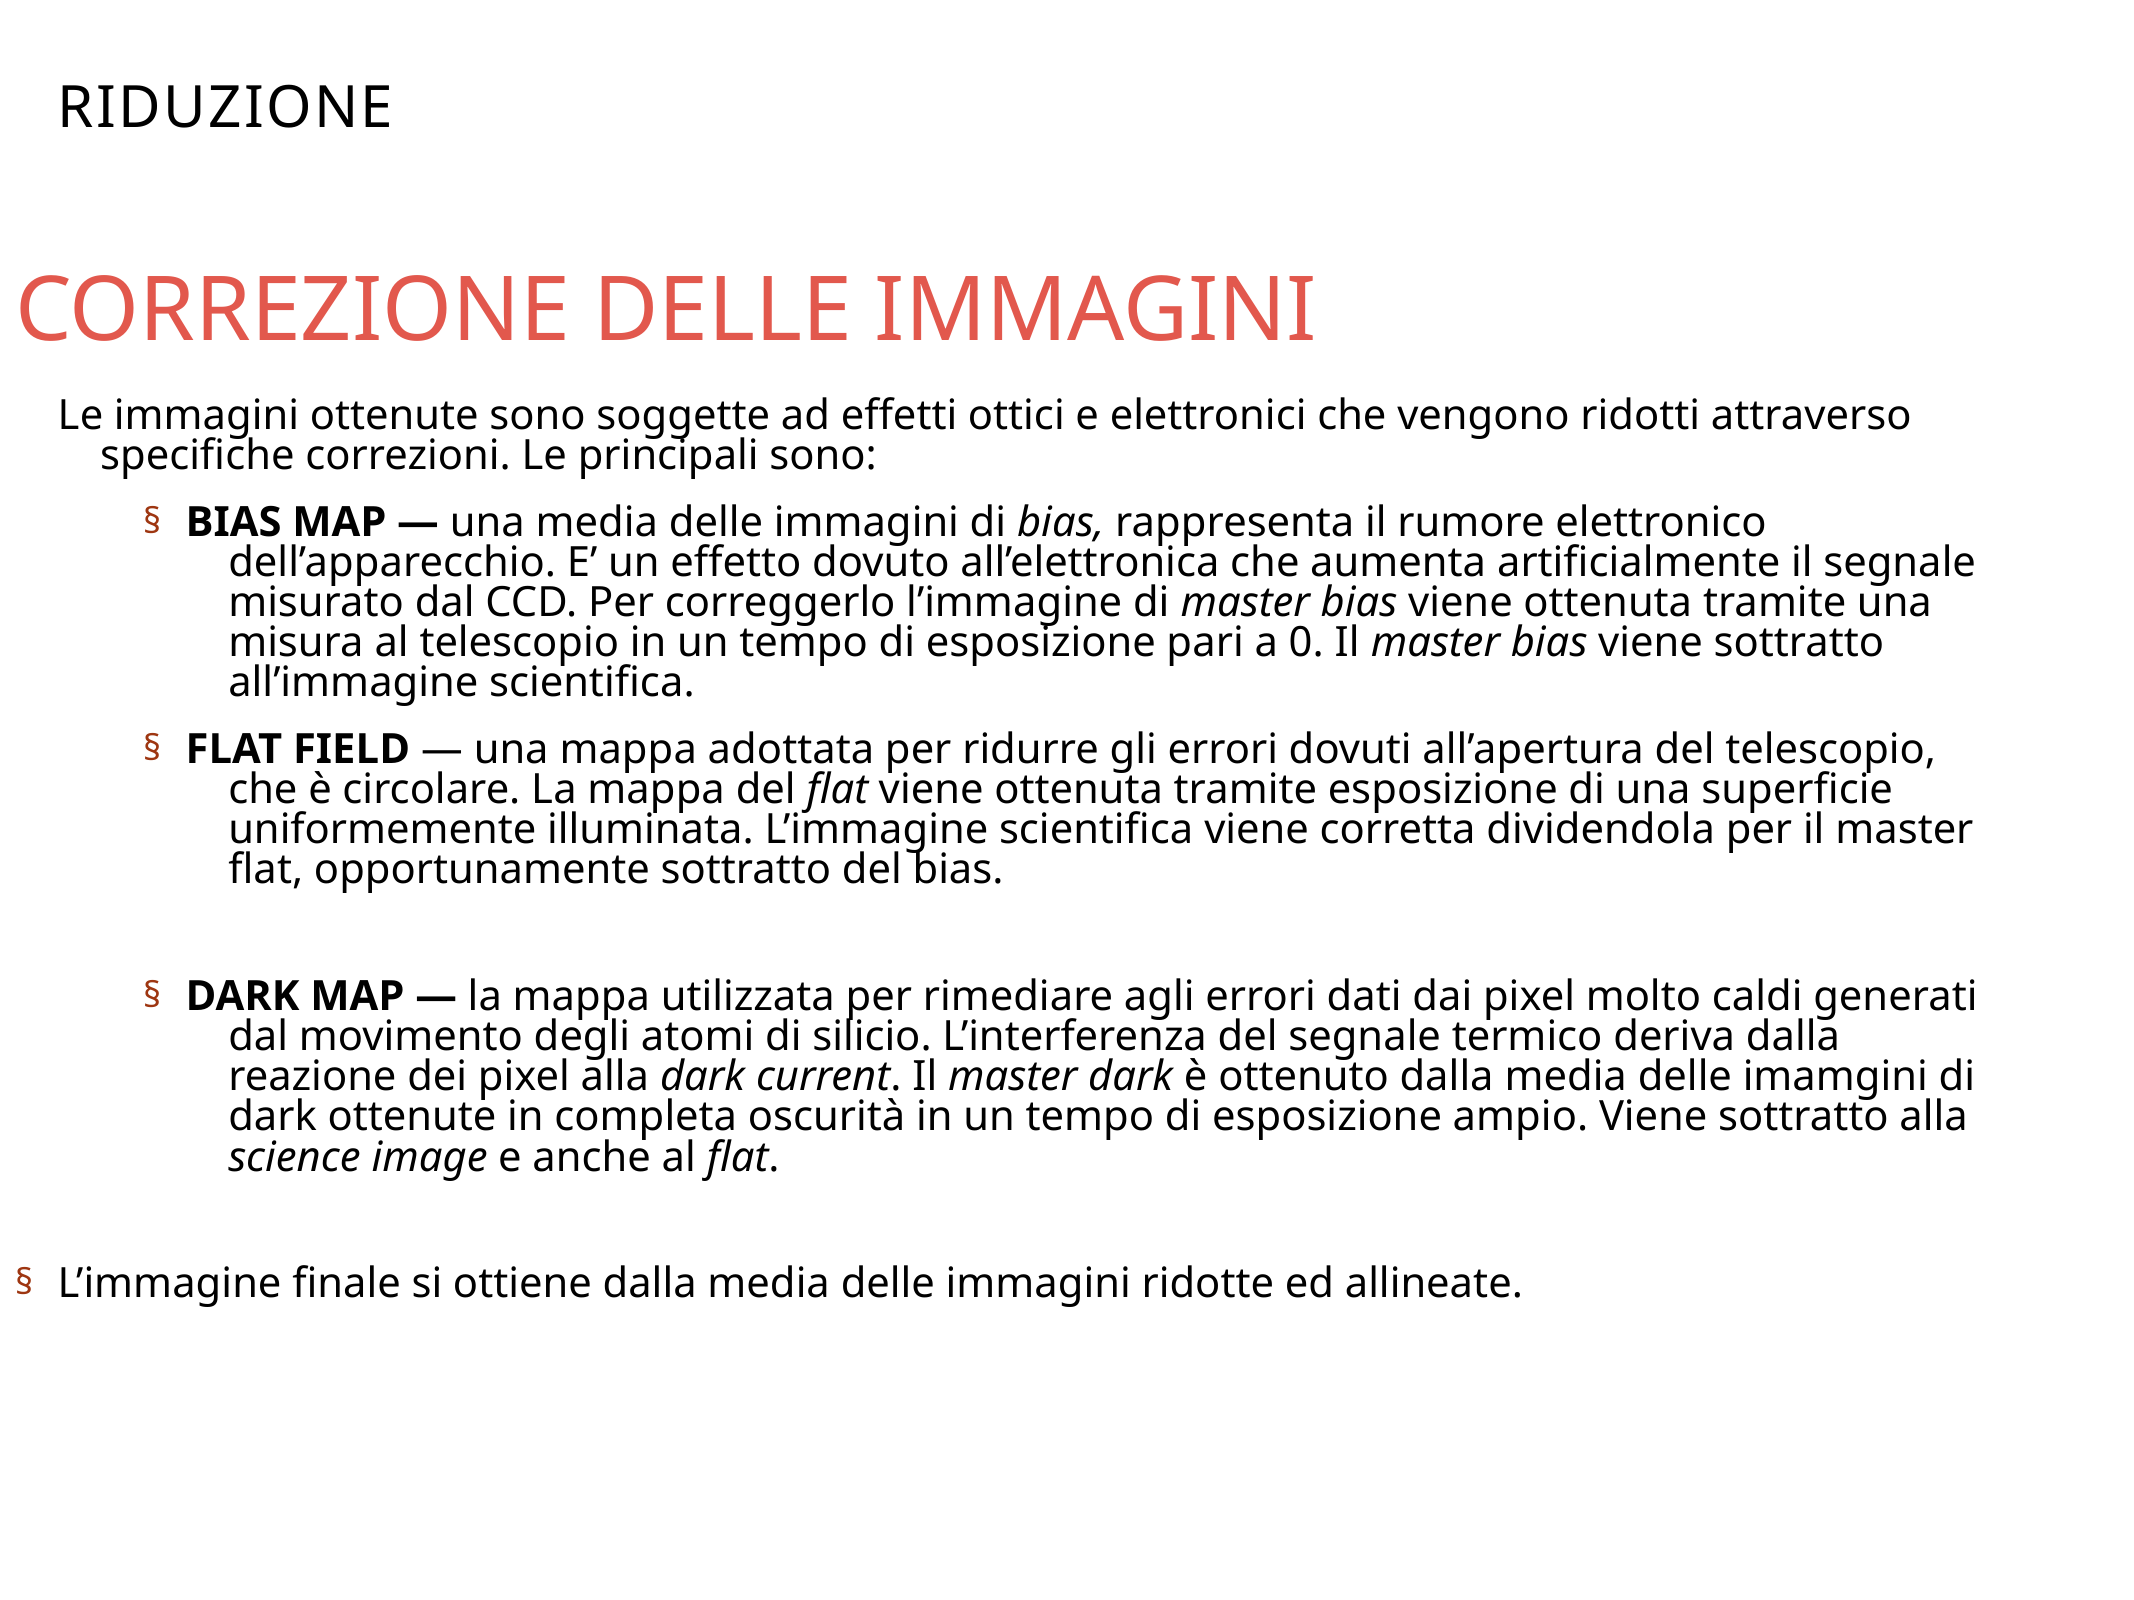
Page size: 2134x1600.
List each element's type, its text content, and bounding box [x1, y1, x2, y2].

list Riduzione [0, 75, 1834, 151]
title Correzione delle immagini [0, 252, 2001, 371]
list Le immagini ottenute sono soggette ad effetti ottici e elettronici che vengono ridotti attraverso specifiche correzioni. Le principali sono: BIAS MAP — una media delle immagini di bias, rappresenta il rumore elettronico dell’apparecchio. E’ un effetto dovuto all’elettronica che aumenta artificialmente il segnale misurato dal CCD. Per correggerlo l’immagine di master bias viene ottenuta tramite una misura al telescopio in un tempo di esposizione pari a 0. Il master bias viene sottratto all’immagine scientifica. FLAT FIELD — una mappa adottata per ridurre gli errori dovuti all’apertura del telescopio, che è circolare. La mappa del flat viene ottenuta tramite esposizione di una superficie uniformemente illuminata. L’immagine scientifica viene corretta dividendola per il master flat, opportunamente sottratto del bias. DARK MAP — la mappa utilizzata per rimediare agli errori dati dai pixel molto caldi generati dal movimento degli atomi di silicio. L’interferenza del segnale termico deriva dalla reazione dei pixel alla dark current. Il master dark è ottenuto dalla media delle imamgini di dark ottenute in completa oscurità in un tempo di esposizione ampio. Viene sottratto alla science image e anche al flat. L’immagine finale si ottiene dalla media delle immagini ridotte ed allineate. [0, 389, 2001, 1392]
